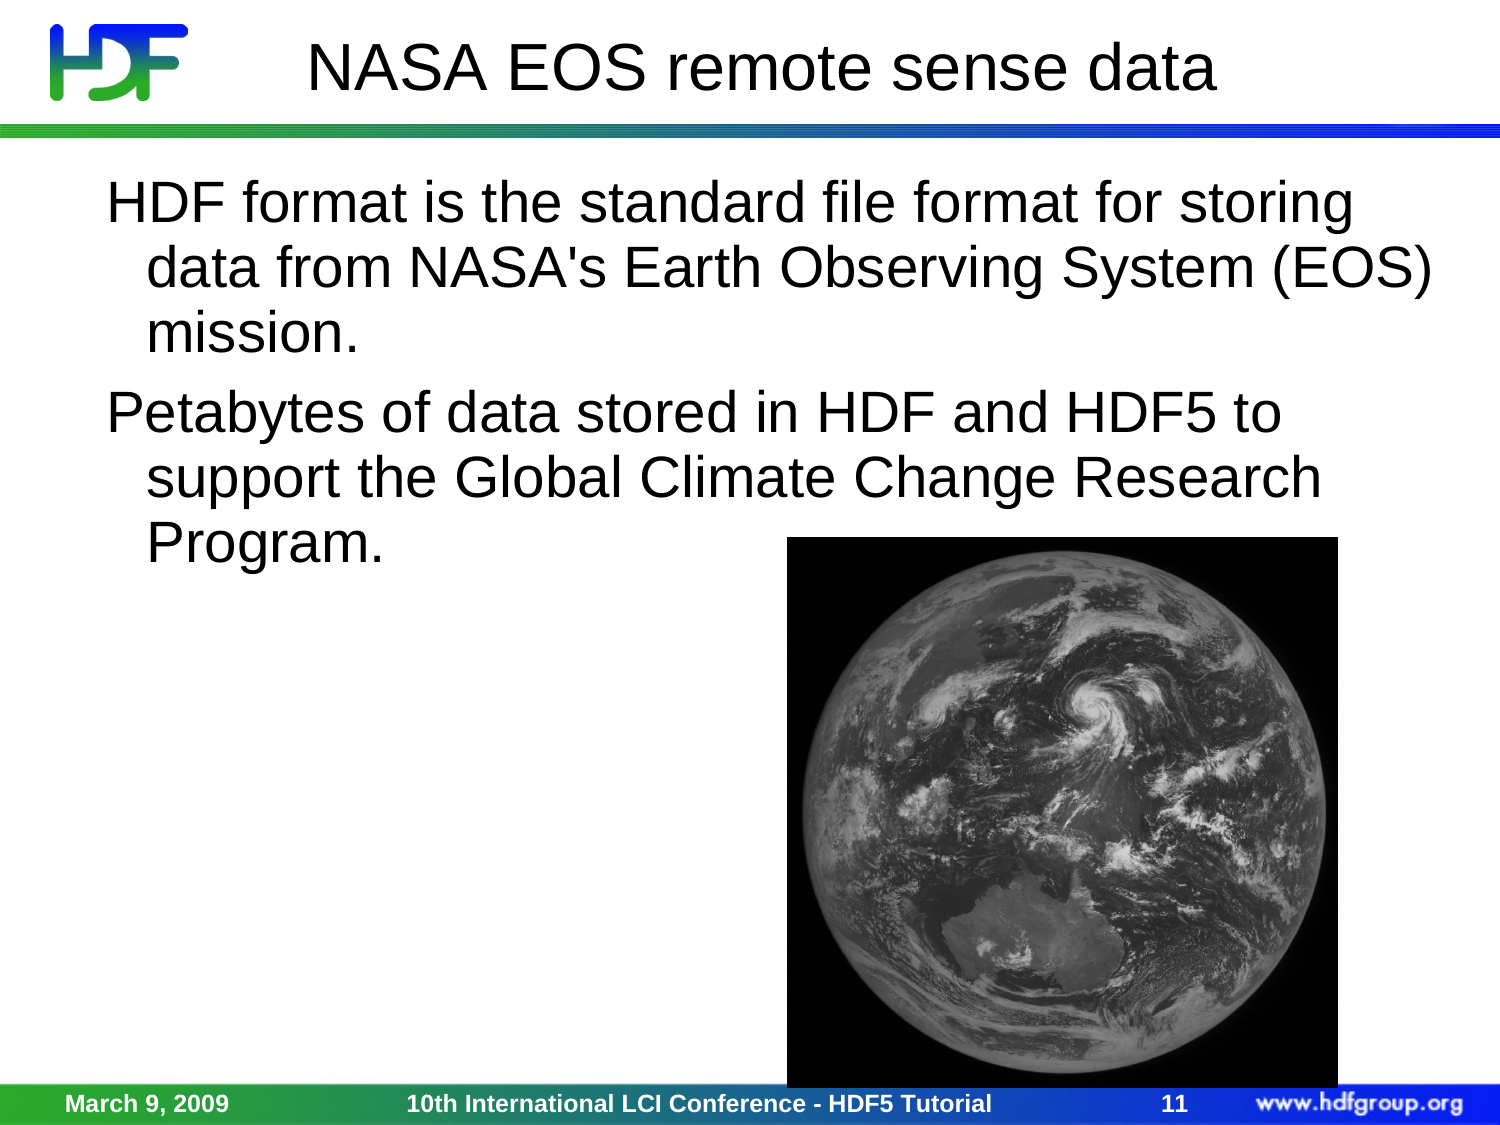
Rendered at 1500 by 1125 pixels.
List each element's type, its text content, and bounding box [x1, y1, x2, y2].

picture [0, 0, 1500, 1125]
text_box 10th International LCI Conference - HDF5 Tutorial [374, 1087, 1026, 1125]
list HDF format is the standard file format for storing data from NASA's Earth Observing System (EOS) mission. Petabytes of data stored in HDF and HDF5 to support the Global Climate Change Research Program. [74, 162, 1463, 1063]
title NASA EOS remote sense data [187, 22, 1338, 113]
text_box March 9, 2009 [49, 1087, 374, 1125]
text_box <number> [1112, 1088, 1238, 1125]
